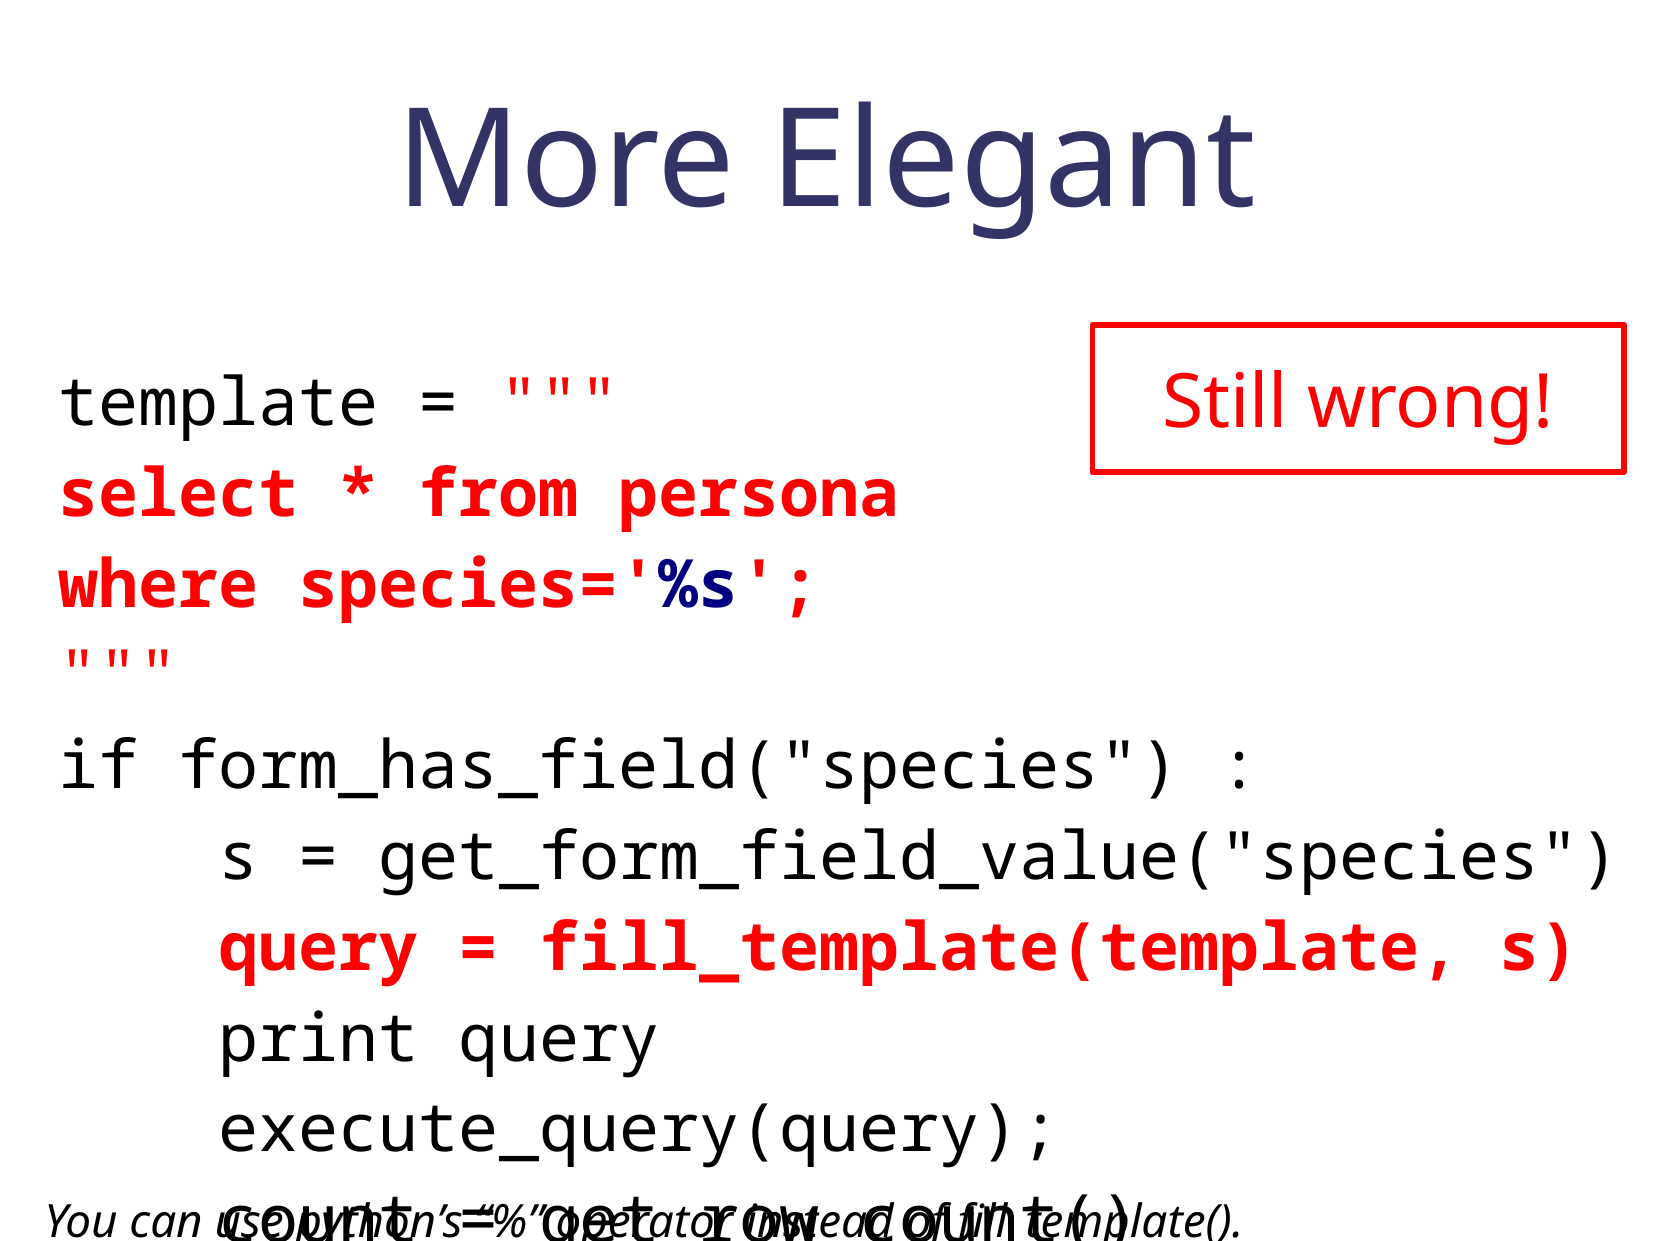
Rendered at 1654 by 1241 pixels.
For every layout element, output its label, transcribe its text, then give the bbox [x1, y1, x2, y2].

text_box You can use python’s “%” operator instead of fill_template(). [29, 1181, 1470, 1241]
subtitle template = """ select * from persona where species='%s'; """ if form_has_field("species") : s = get_form_field_value("species") query = fill_template(template, s) print query execute_query(query); count = get_row_count() print "Got ", count, "results!" [59, 354, 1625, 1174]
title More Elegant [0, 56, 1654, 250]
text_box Still wrong! [1092, 324, 1625, 473]
